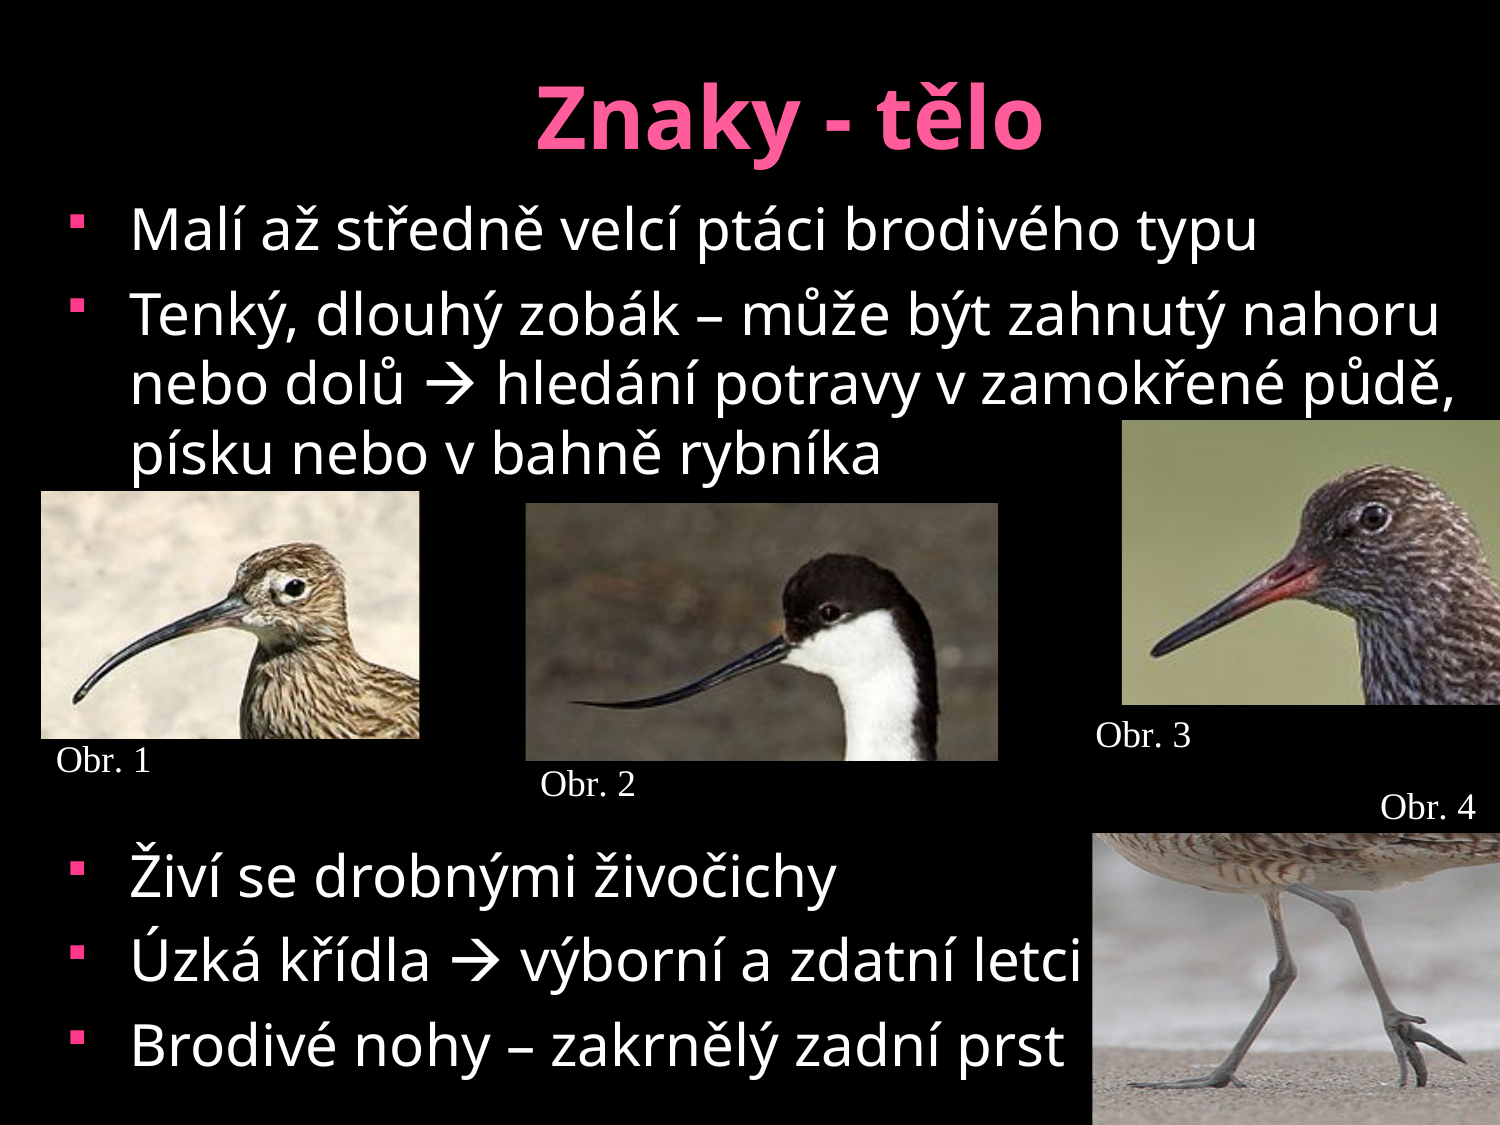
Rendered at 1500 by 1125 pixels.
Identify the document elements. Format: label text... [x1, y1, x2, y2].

text_box Obr. 1 [41, 727, 172, 789]
list Malí až středně velcí ptáci brodivého typu Tenký, dlouhý zobák – může být zahnutý nahoru nebo dolů  hledání potravy v zamokřené půdě, písku nebo v bahně rybníka Živí se drobnými živočichy Úzká křídla  výborní a zdatní letci Brodivé nohy – zakrnělý zadní prst [41, 184, 1500, 1125]
text_box Obr. 2 [525, 751, 680, 812]
title Znaky - tělo [76, 0, 1427, 184]
text_box Obr. 4 [1346, 774, 1500, 836]
picture [41, 491, 420, 739]
picture [1092, 833, 1500, 1125]
text_box Obr. 3 [1080, 702, 1223, 763]
picture [1121, 420, 1500, 705]
picture [525, 503, 999, 761]
